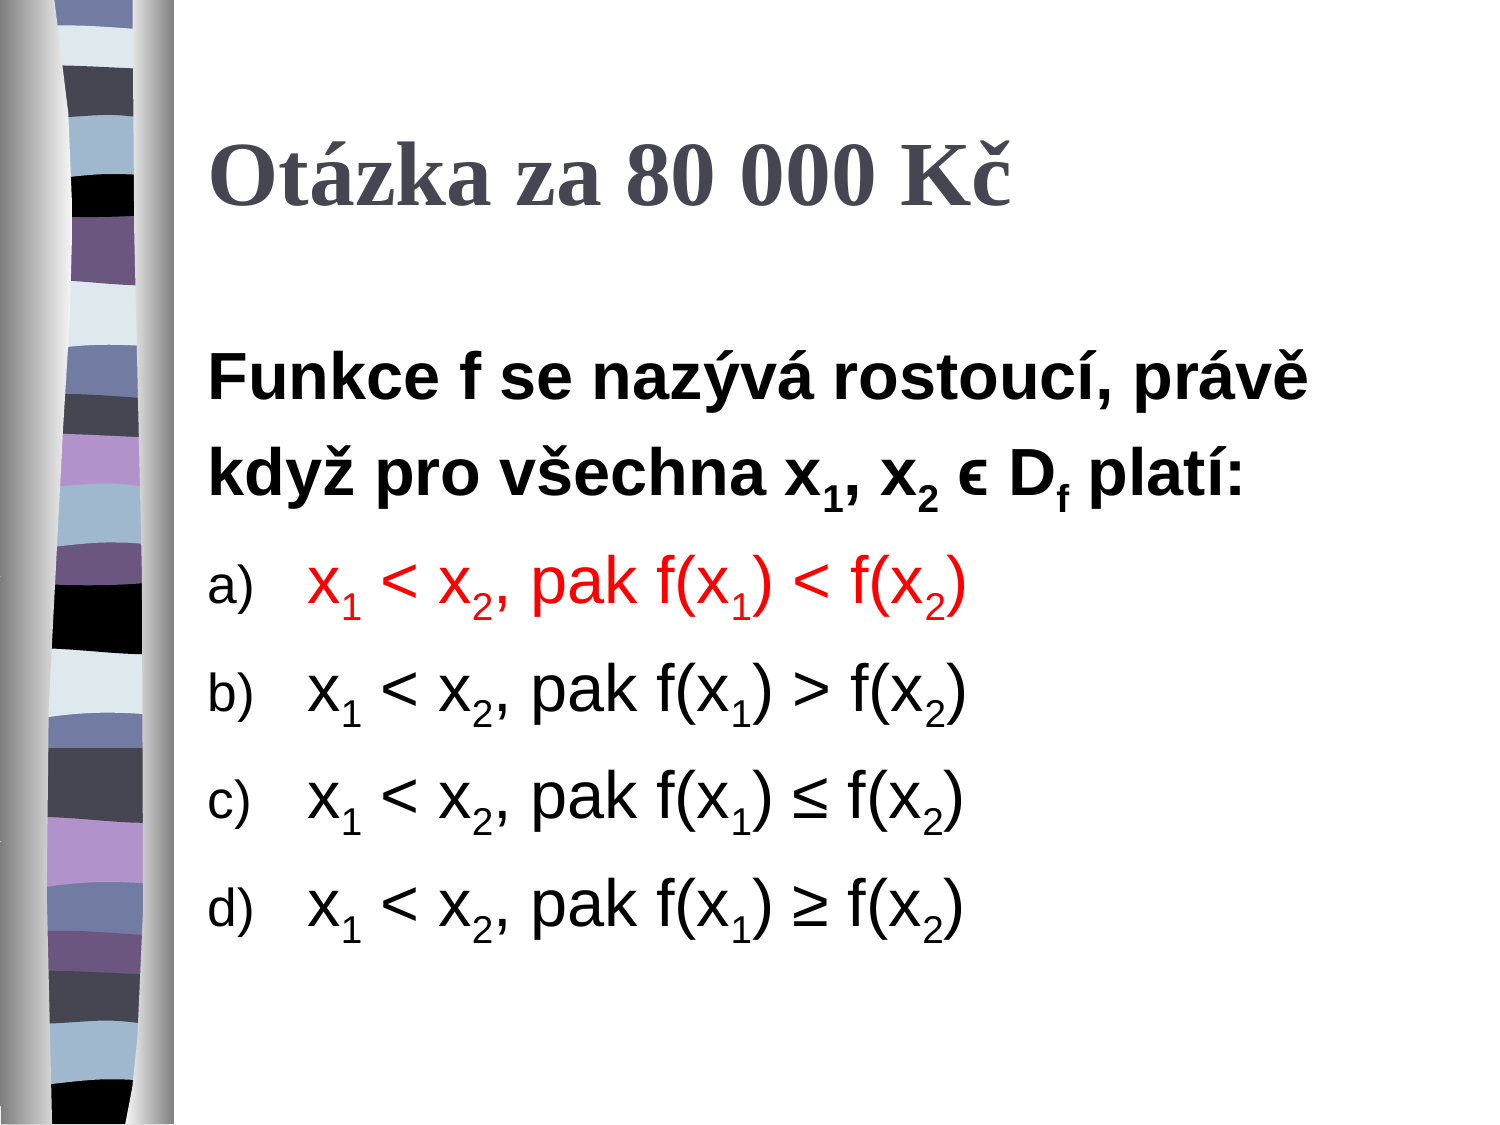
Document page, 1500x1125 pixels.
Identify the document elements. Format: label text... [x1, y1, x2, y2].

title Otázka za 80 000 Kč [192, 74, 1468, 263]
list Funkce f se nazývá rostoucí, právě když pro všechna x1, x2 ϵ Df platí: x1 < x2, pak f(x1) < f(x2) x1 < x2, pak f(x1) > f(x2) x1 < x2, pak f(x1) ≤ f(x2) x1 < x2, pak f(x1) ≥ f(x2) [192, 324, 1468, 1001]
